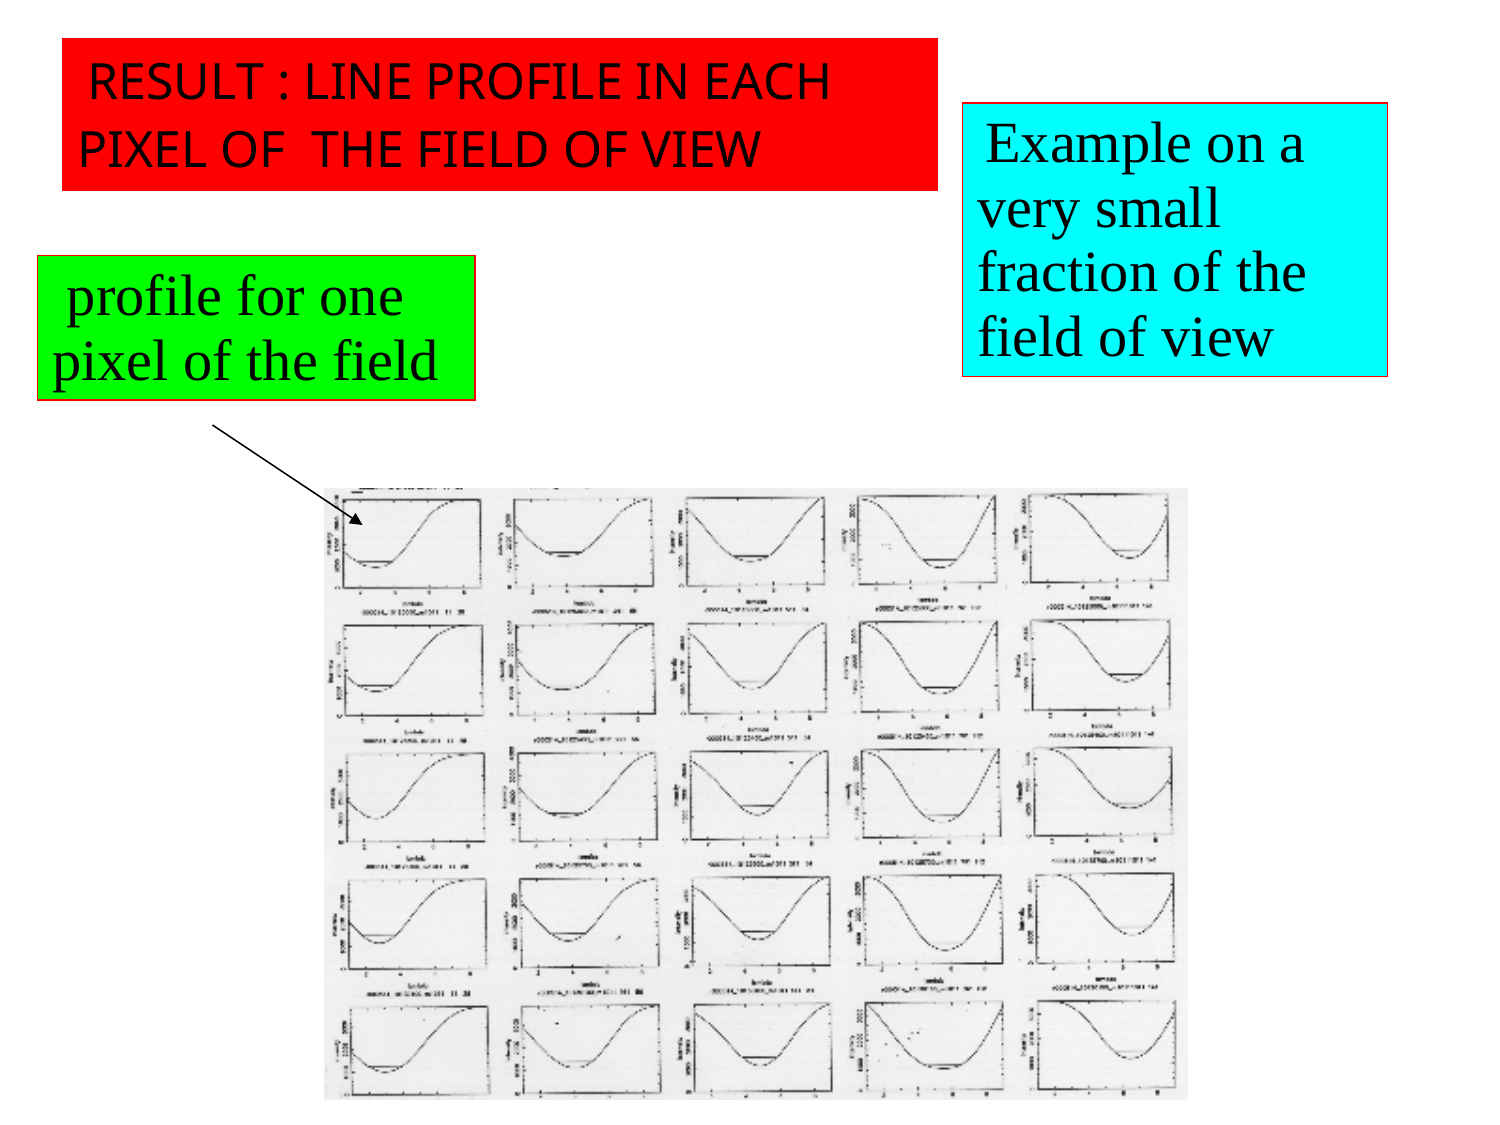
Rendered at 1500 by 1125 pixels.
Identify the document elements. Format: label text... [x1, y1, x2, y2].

text_box RESULT : LINE PROFILE IN EACH PIXEL OF THE FIELD OF VIEW [62, 38, 938, 191]
text_box Example on a very small fraction of the field of view [962, 103, 1388, 377]
picture [324, 488, 1188, 1101]
text_box profile for one pixel of the field [37, 255, 475, 401]
